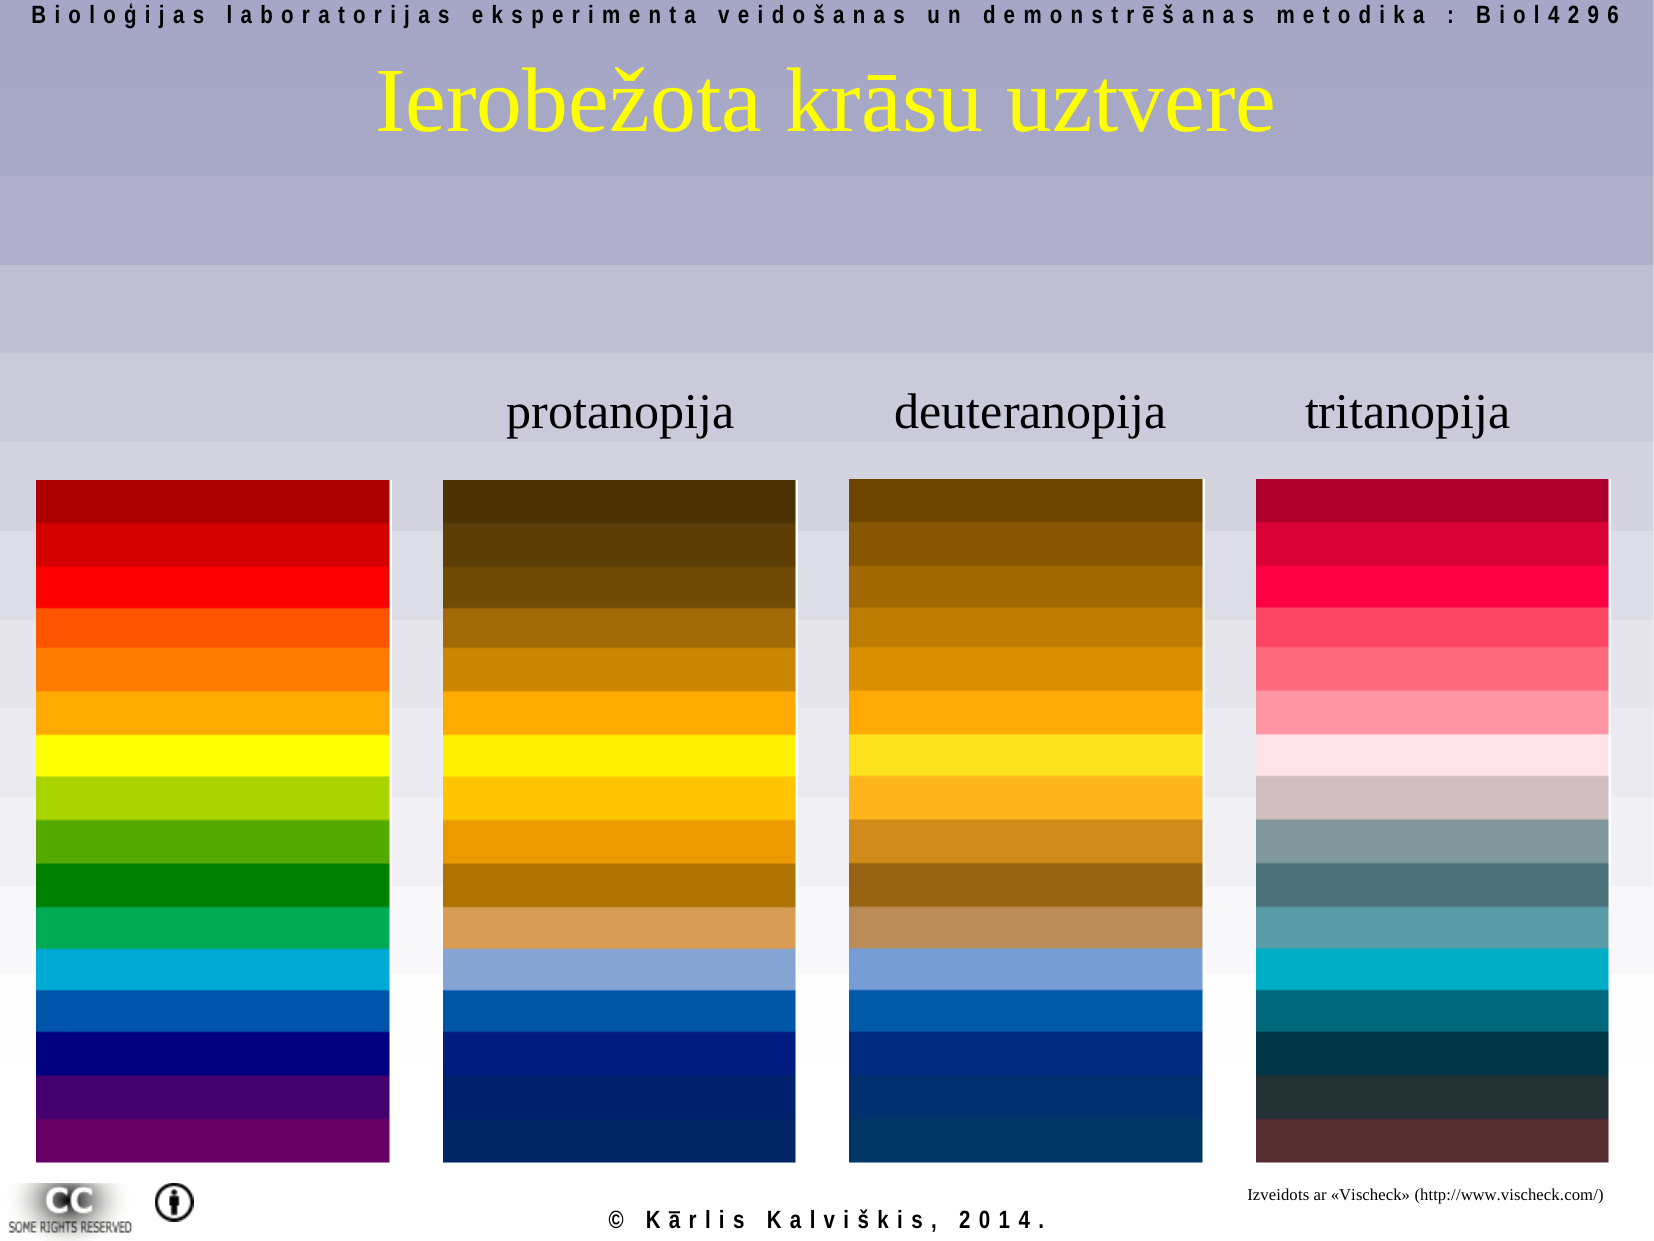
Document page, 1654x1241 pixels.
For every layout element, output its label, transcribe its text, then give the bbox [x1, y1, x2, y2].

text_box deuteranopija [894, 383, 1168, 441]
text_box Izveidots ar «Vischeck» (http://www.vischeck.com/) [1247, 1185, 1600, 1204]
title Ierobežota krāsu uztvere [29, 49, 1625, 296]
text_box protanopija [506, 383, 736, 441]
text_box tritanopija [1305, 383, 1512, 441]
picture [0, 0, 1654, 1241]
